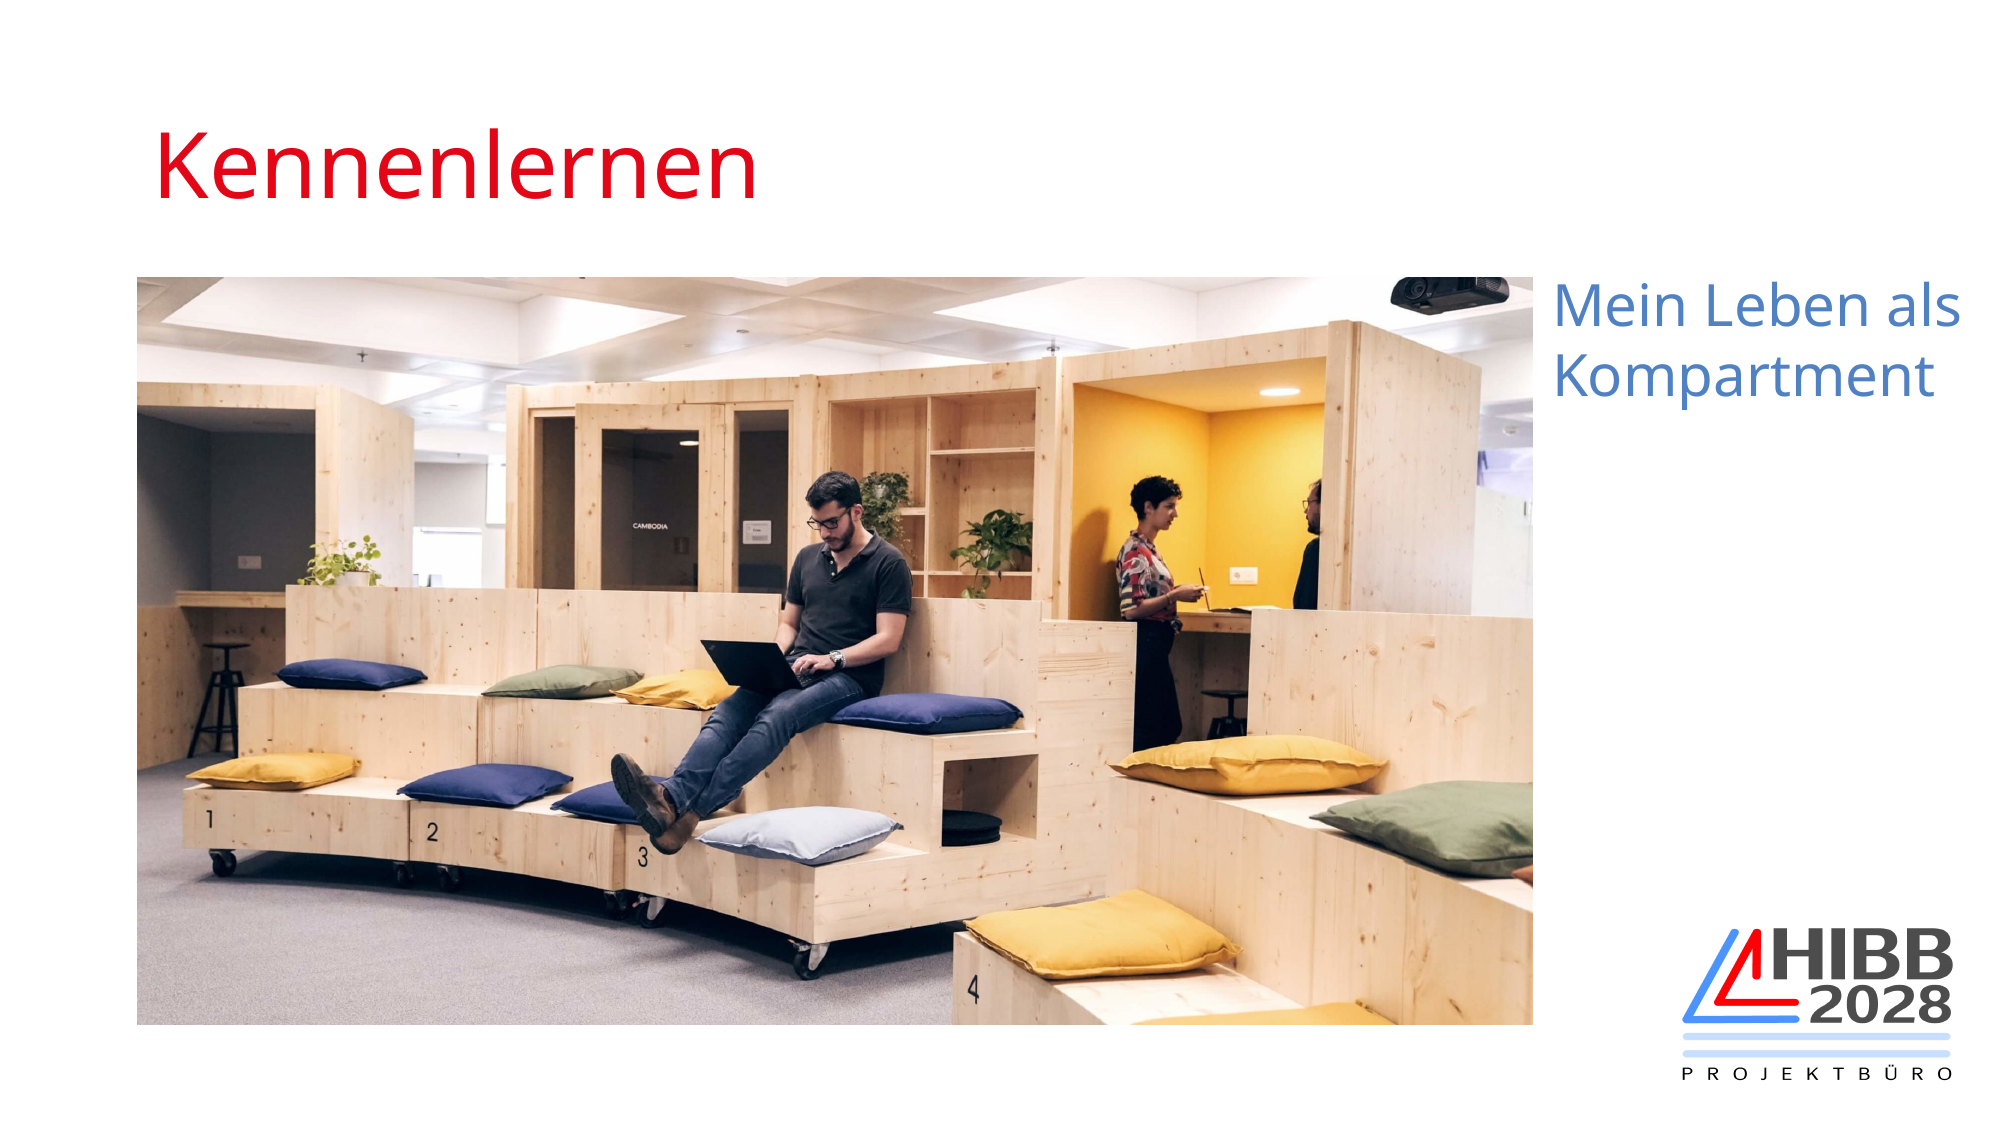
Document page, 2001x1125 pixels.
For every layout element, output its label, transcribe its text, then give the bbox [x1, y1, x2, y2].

title Kennenlernen [137, 59, 1863, 278]
picture [137, 277, 1533, 1025]
text_box Mein Leben als Kompartment [1537, 260, 1986, 418]
picture [1641, 903, 2000, 1091]
